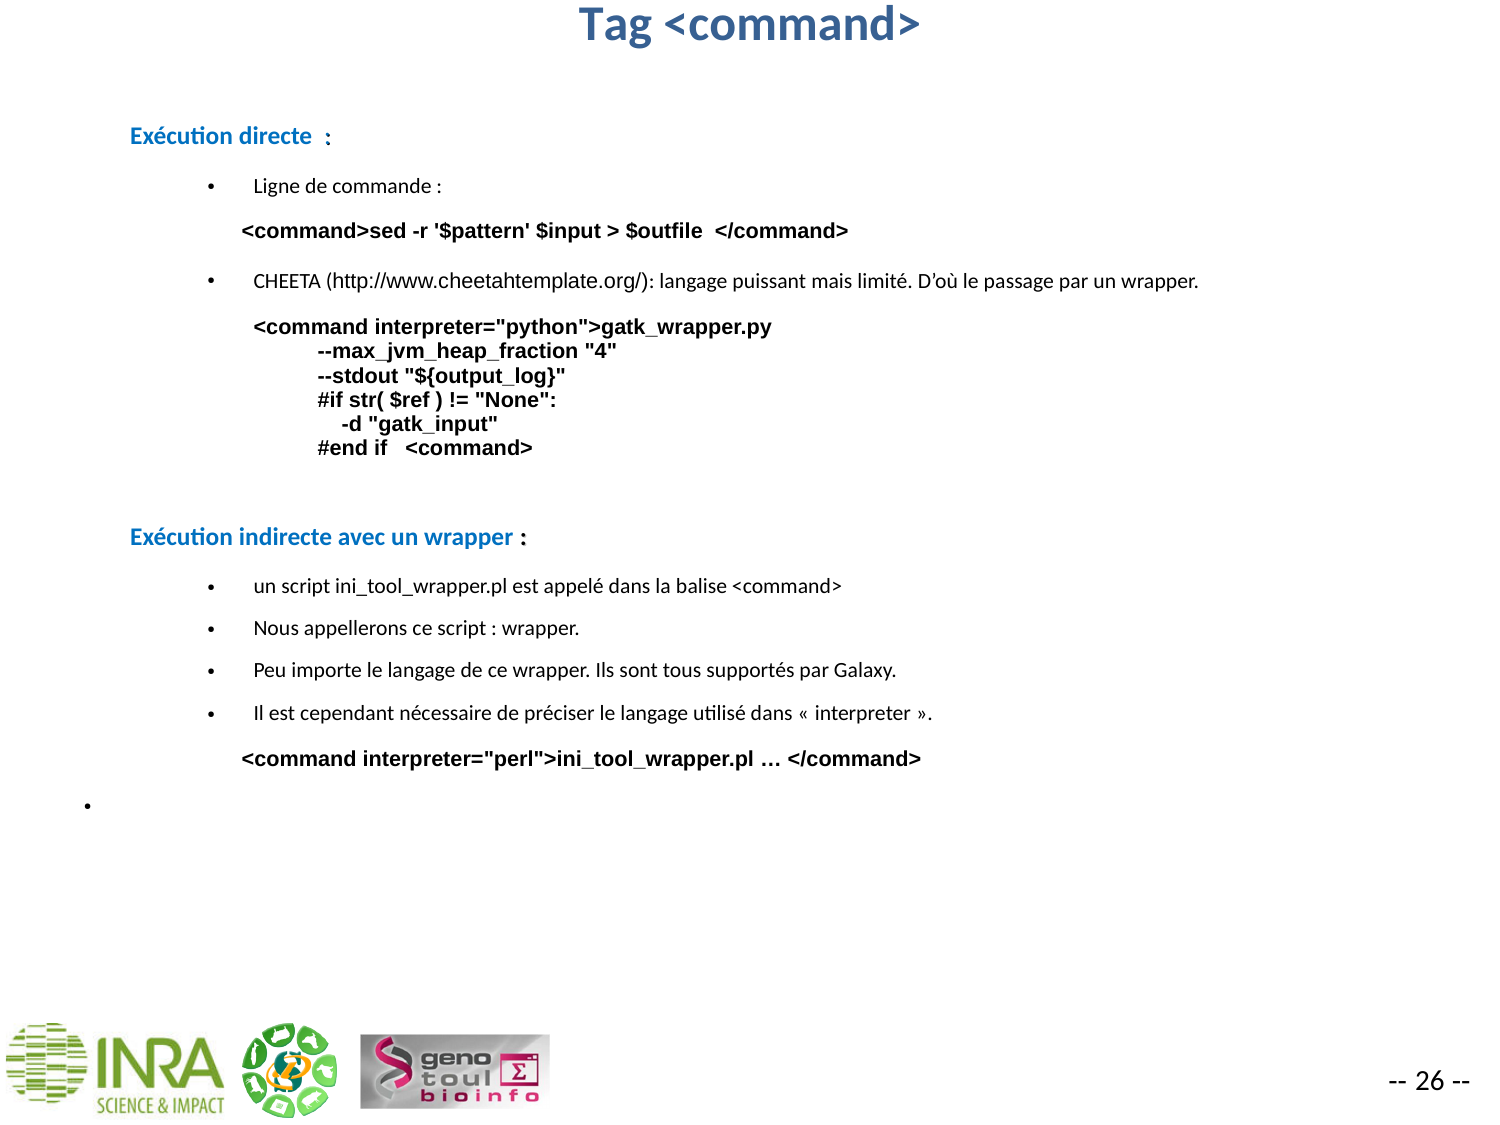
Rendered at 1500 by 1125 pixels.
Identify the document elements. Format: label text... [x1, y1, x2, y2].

list Exécution directe : Ligne de commande : <command>sed -r '$pattern' $input > $outfile </command> CHEETA (http://www.cheetahtemplate.org/): langage puissant mais limité. D’où le passage par un wrapper. <command interpreter="python">gatk_wrapper.py --max_jvm_heap_fraction "4" --stdout "${output_log}" #if str( $ref ) != "None": -d "gatk_input" #end if <command> Exécution indirecte avec un wrapper : un script ini_tool_wrapper.pl est appelé dans la balise <command> Nous appellerons ce script : wrapper. Peu importe le langage de ce wrapper. Ils sont tous supportés par Galaxy. Il est cependant nécessaire de préciser le langage utilisé dans « interpreter ». <command interpreter="perl">ini_tool_wrapper.pl … </command> [53, 125, 1459, 778]
text_box Tag <command> [0, 0, 1500, 73]
